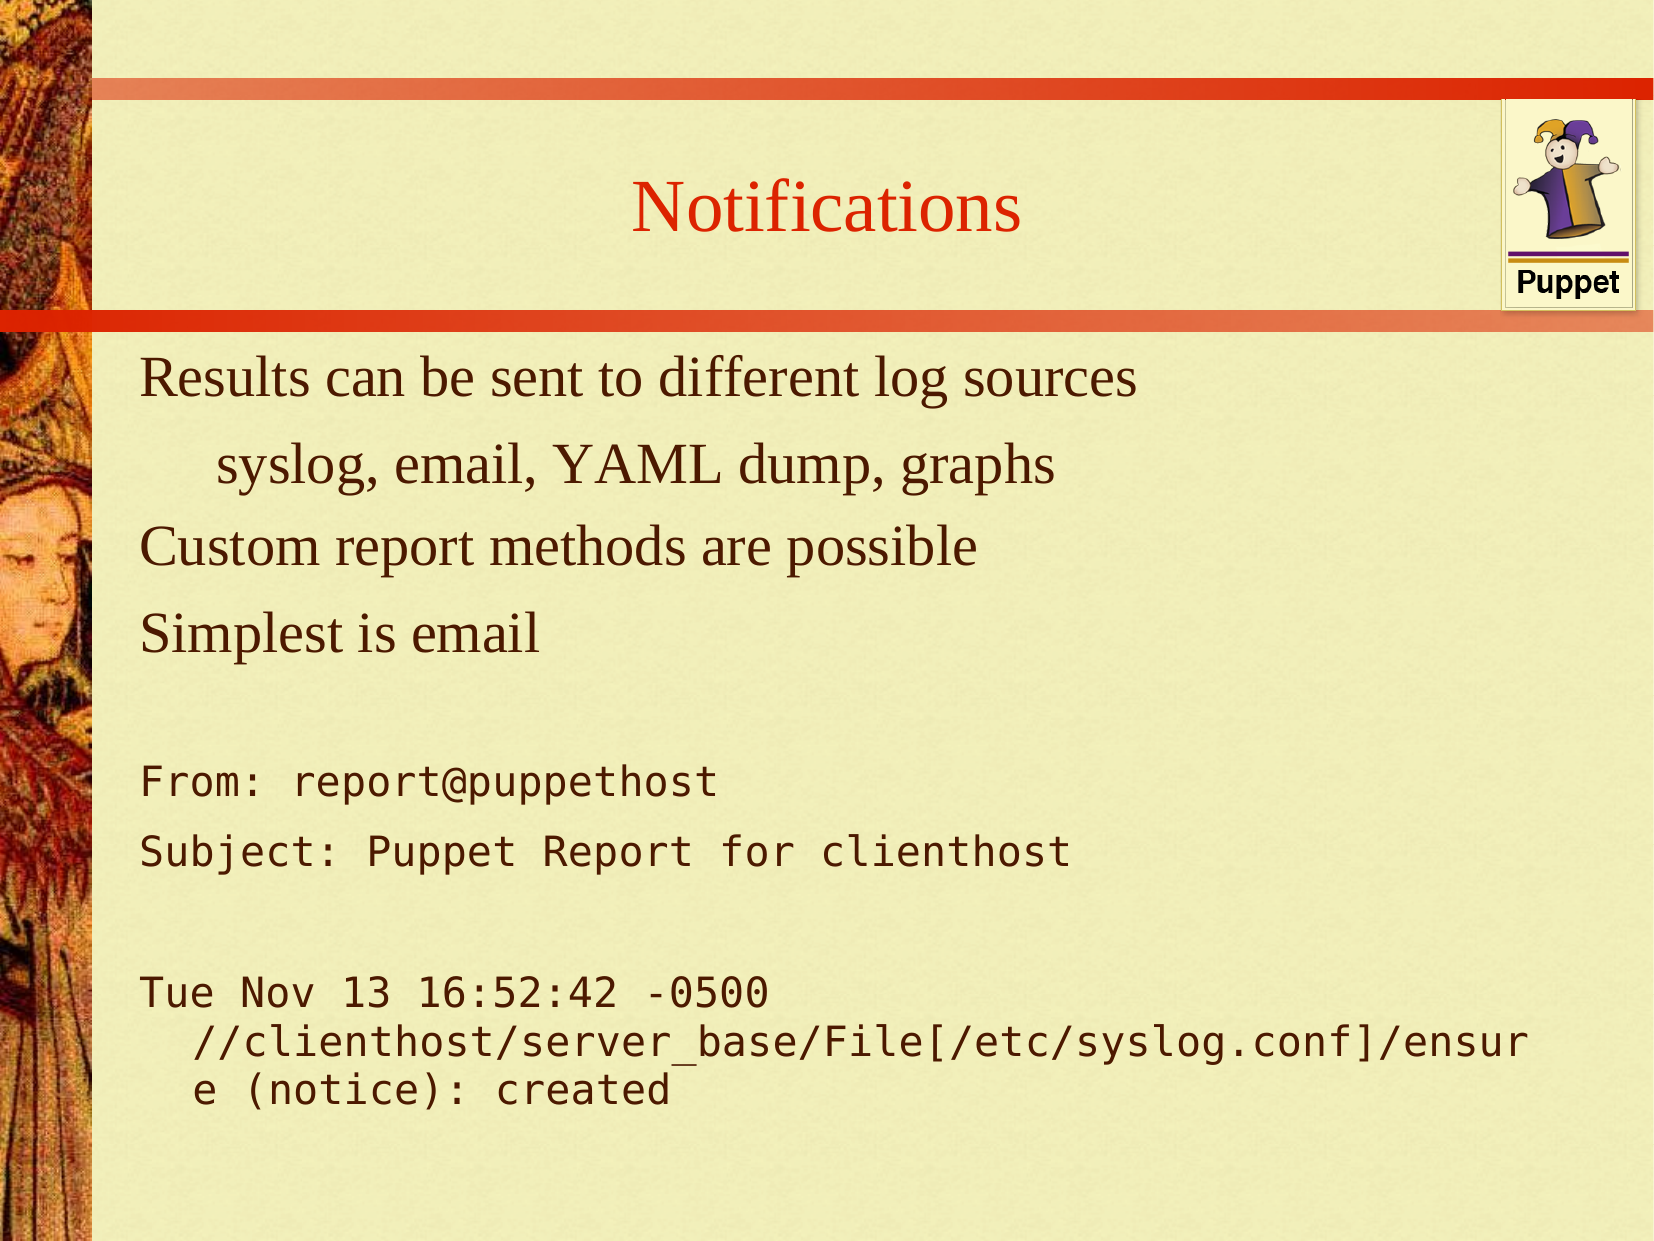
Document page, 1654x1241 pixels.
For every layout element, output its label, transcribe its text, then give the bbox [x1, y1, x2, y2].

title Notifications [121, 102, 1534, 311]
list Results can be sent to different log sources syslog, email, YAML dump, graphs Custom report methods are possible Simplest is email From: report@puppethost Subject: Puppet Report for clienthost Tue Nov 13 16:52:42 -0500 //clienthost/server_base/File[/etc/syslog.conf]/ensure (notice): created [121, 344, 1534, 1199]
picture [0, 0, 1654, 1241]
